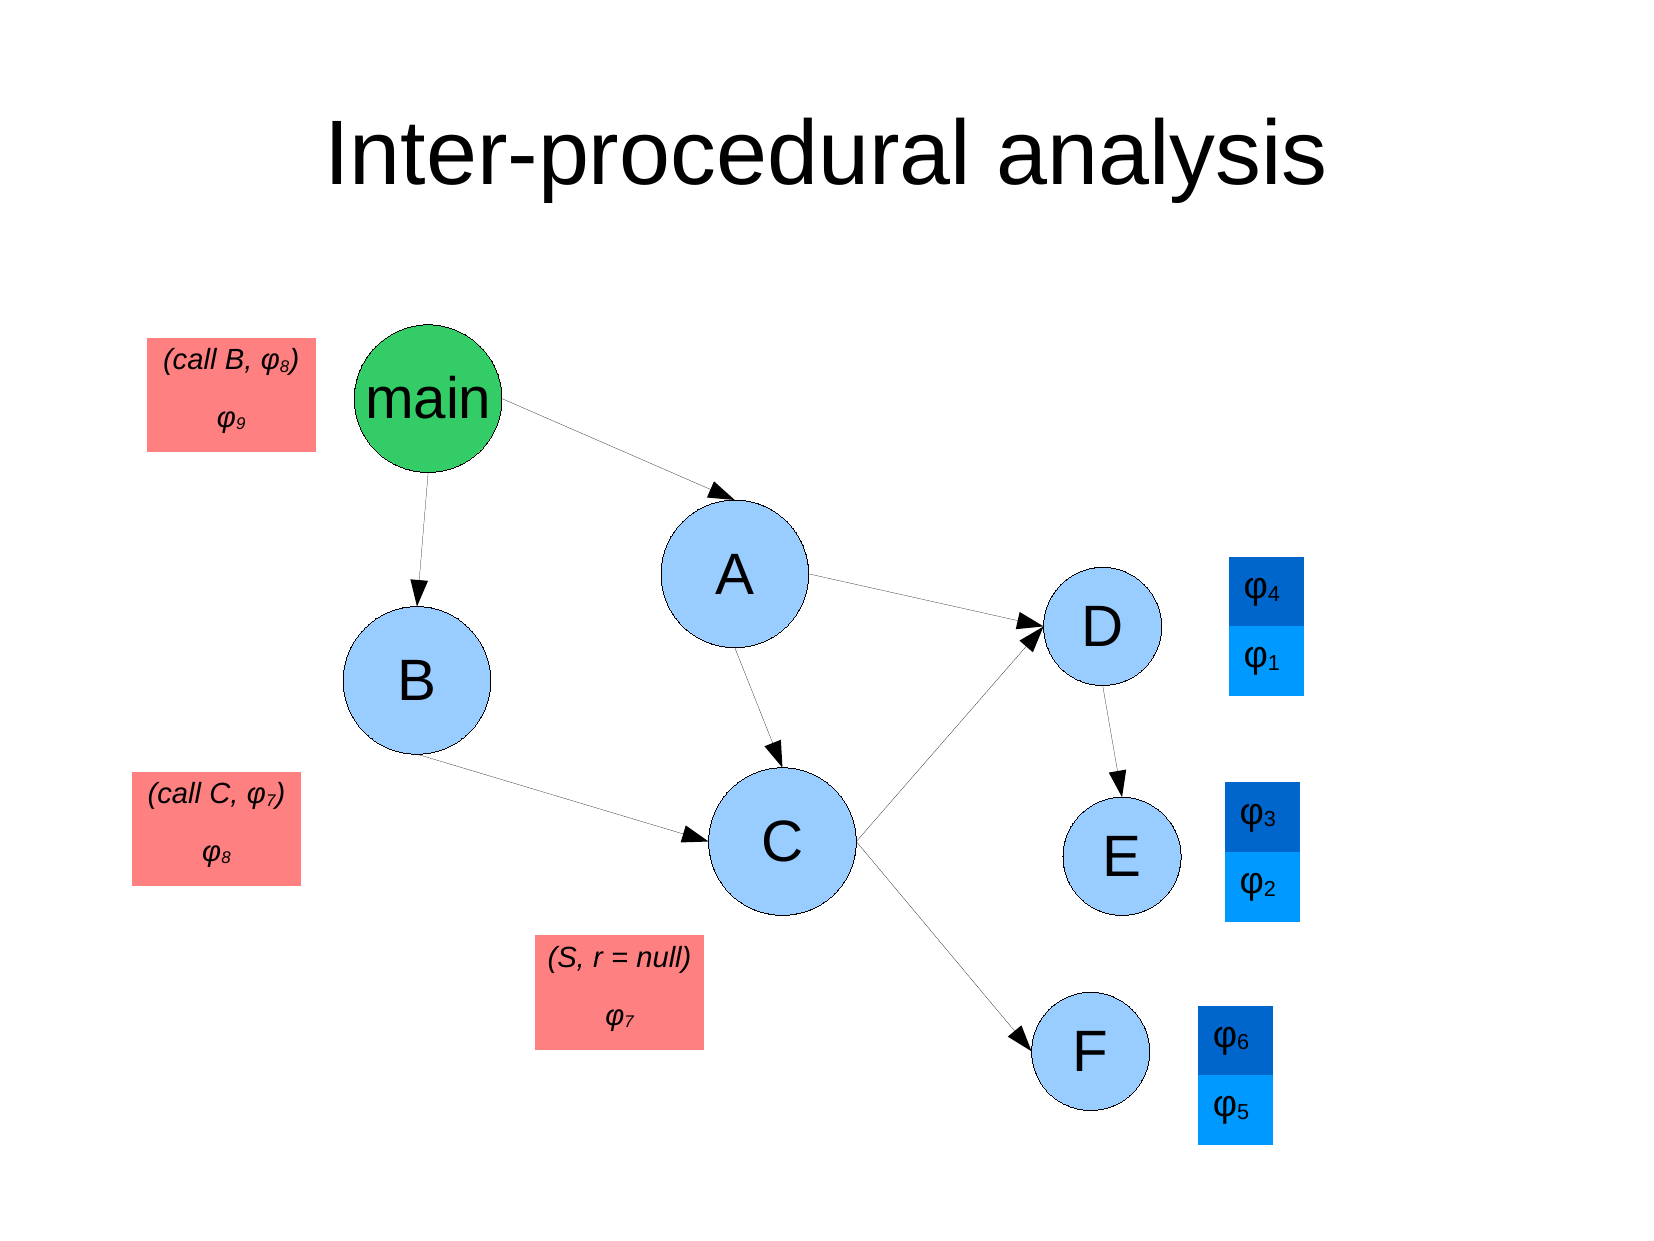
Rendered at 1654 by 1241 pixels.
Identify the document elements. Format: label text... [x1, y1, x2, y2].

table_header (S, r = null) [535, 935, 704, 993]
text_box A [661, 500, 809, 648]
text_box C [708, 767, 857, 916]
table_cell φ9 [147, 395, 316, 452]
table_header (call B, φ8) [147, 338, 316, 395]
text_box D [1043, 567, 1162, 686]
table_cell φ7 [535, 993, 704, 1050]
table_header φ4 [1229, 557, 1304, 626]
table_header (call C, φ7) [132, 772, 301, 829]
text_box B [343, 606, 491, 755]
text_box F [1031, 992, 1150, 1111]
text_box E [1062, 797, 1182, 916]
table_cell φ5 [1198, 1075, 1273, 1145]
table_header φ6 [1198, 1006, 1273, 1075]
table_cell φ1 [1229, 626, 1304, 696]
table_cell φ2 [1225, 852, 1300, 922]
title Inter-procedural analysis [82, 49, 1571, 257]
table_header φ3 [1225, 782, 1300, 852]
text_box main [354, 324, 502, 473]
table_cell φ8 [132, 829, 301, 886]
